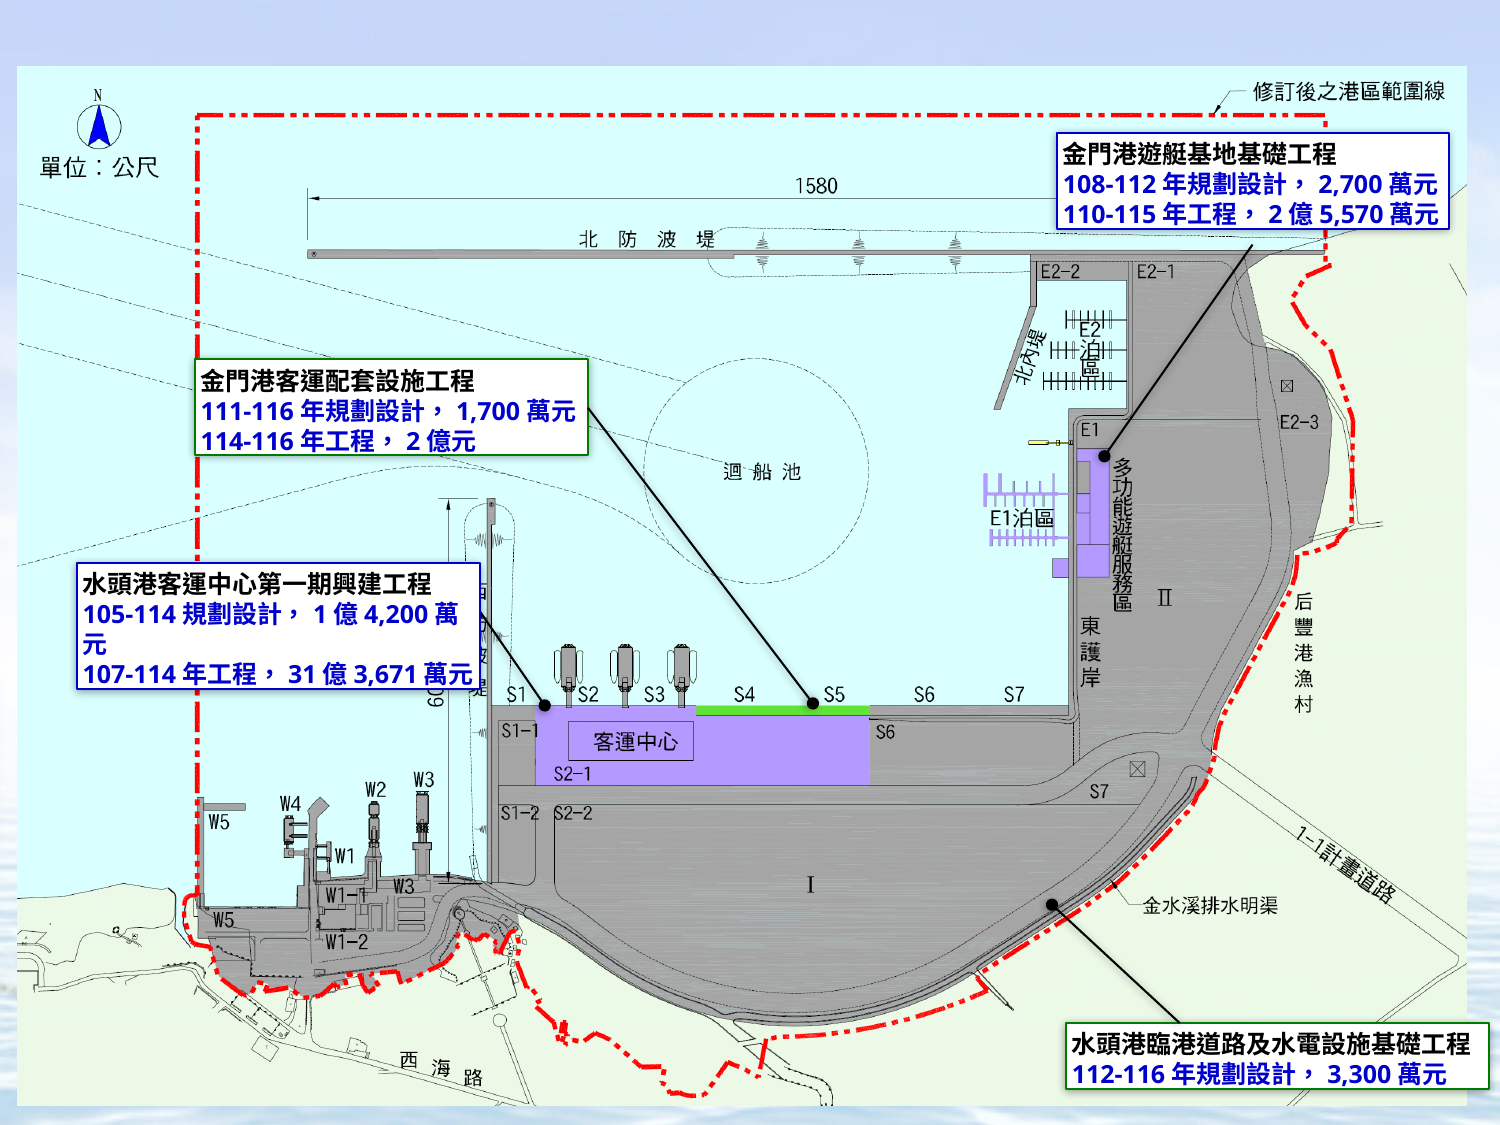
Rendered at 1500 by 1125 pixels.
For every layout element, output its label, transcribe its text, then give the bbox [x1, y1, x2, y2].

text_box [1104, 244, 1253, 457]
text_box 金門港客運配套設施工程 111-116年規劃設計，1,700萬元 114-116年工程，2億元 [194, 359, 588, 456]
text_box 水頭港客運中心第一期興建工程 105-114規劃設計，1億4,200萬元 107-114年工程，31億3,671萬元 [76, 562, 480, 689]
text_box 金門港遊艇基地基礎工程 108-112年規劃設計，2,700萬元 110-115年工程，2億5,570萬元 [1057, 133, 1449, 229]
text_box [1052, 904, 1180, 1023]
picture [0, 0, 1500, 1125]
text_box 水頭港臨港道路及水電設施基礎工程 112-116年規劃設計，3,300萬元 [1066, 1023, 1490, 1089]
text_box [480, 611, 545, 706]
text_box [587, 407, 813, 704]
